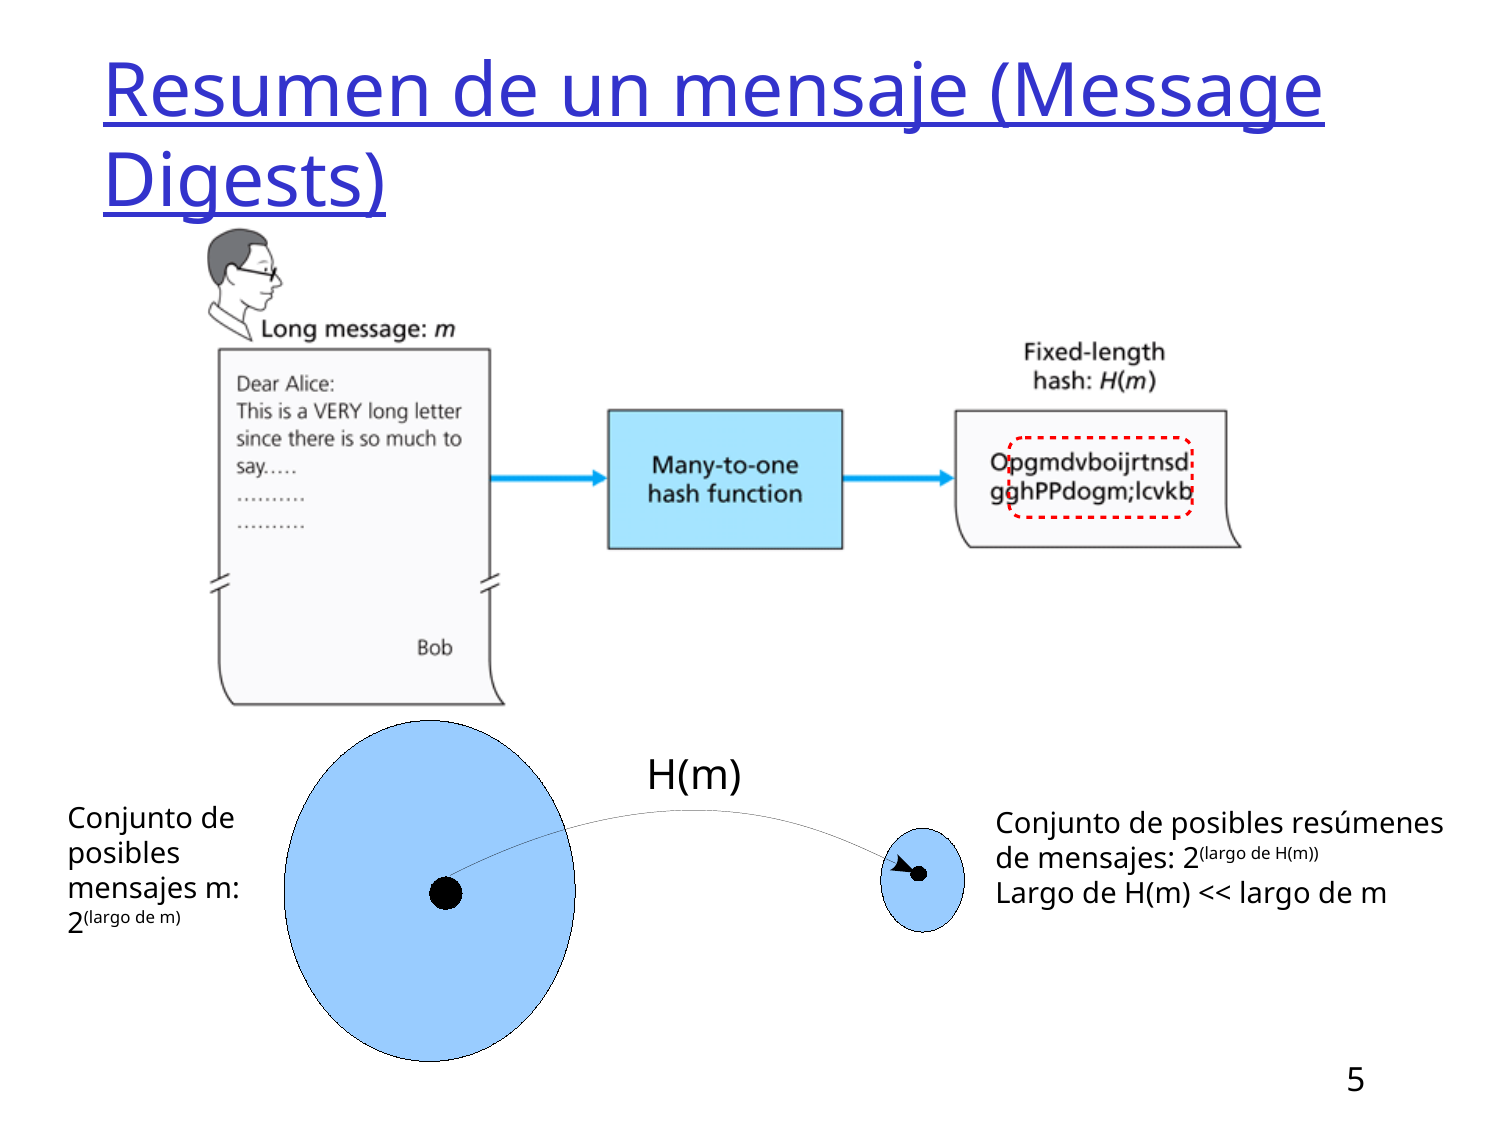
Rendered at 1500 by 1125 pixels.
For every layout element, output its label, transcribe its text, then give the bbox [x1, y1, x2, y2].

text_box [880, 828, 965, 933]
text_box Conjunto de posibles mensajes m: 2(largo de m) [52, 791, 275, 947]
text_box [284, 720, 576, 1062]
title Resumen de un mensaje (Message Digests) [87, 23, 1363, 239]
picture [207, 226, 1248, 736]
text_box Conjunto de posibles resúmenes de mensajes: 2(largo de H(m)) Largo de H(m) << largo de m [980, 797, 1492, 923]
text_box H(m) [631, 740, 830, 806]
